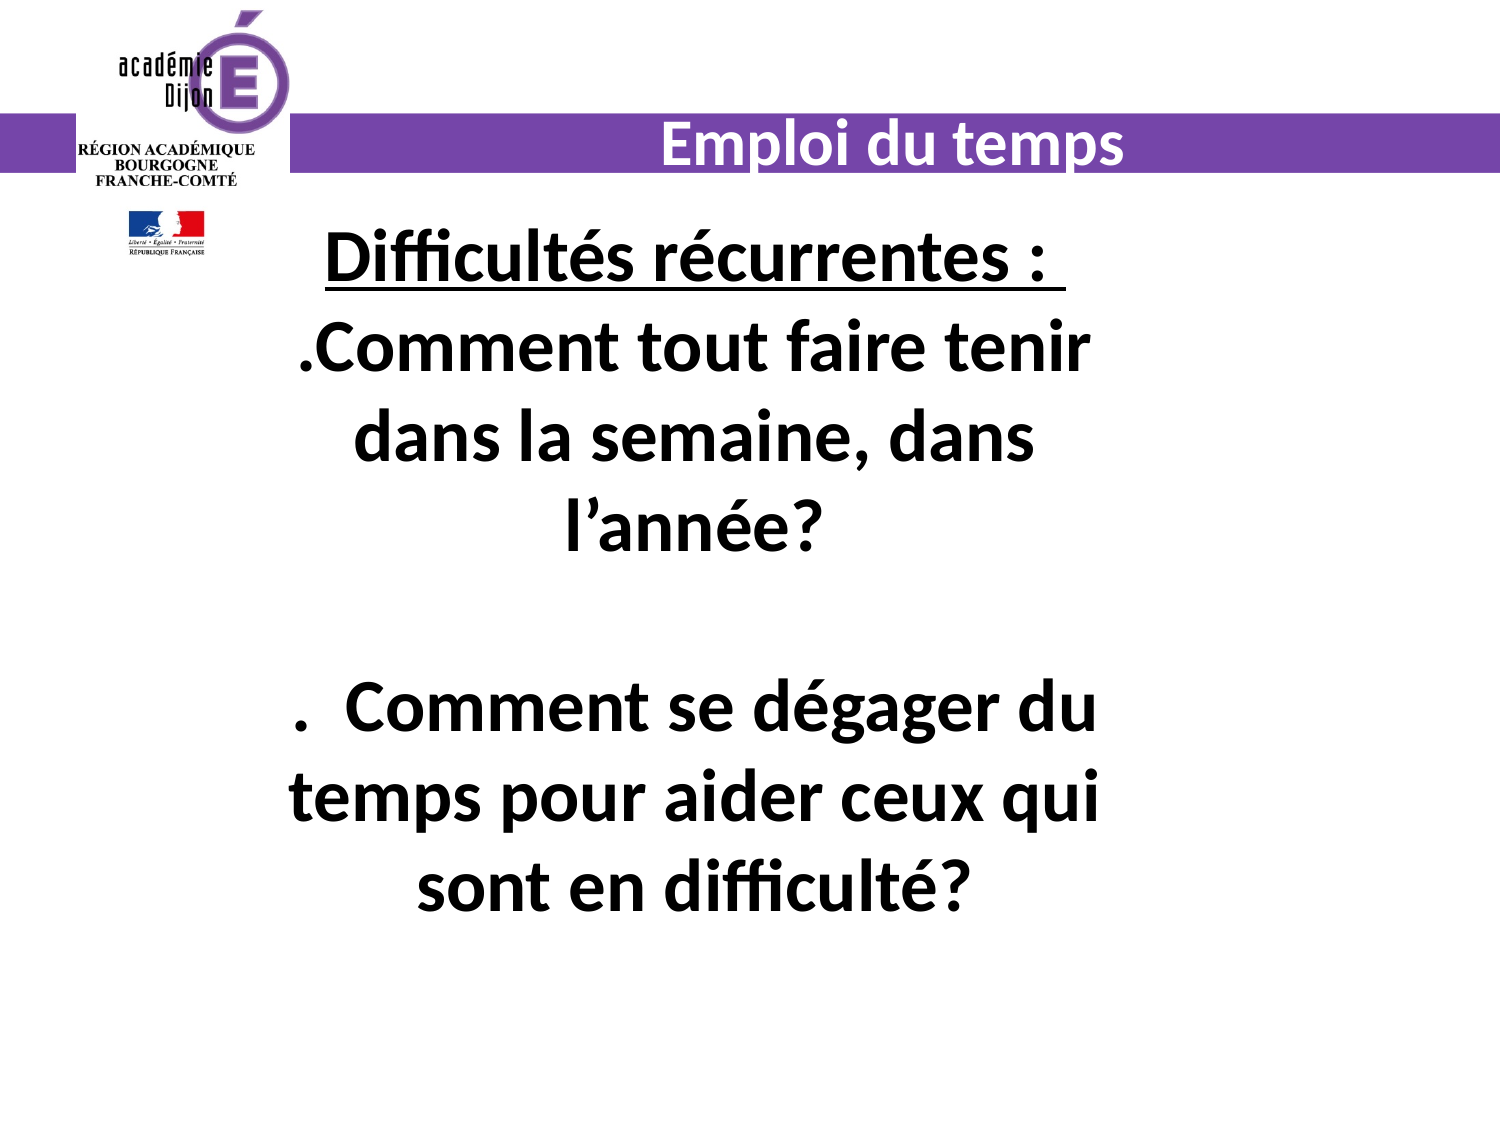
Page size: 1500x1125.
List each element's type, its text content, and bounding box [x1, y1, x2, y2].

picture [76, 8, 290, 256]
text_box Difficultés récurrentes : .Comment tout faire tenir dans la semaine, dans l’année? . Comment se dégager du temps pour aider ceux qui sont en difficulté? [265, 199, 1125, 935]
title Emploi du temps [360, 45, 1425, 233]
